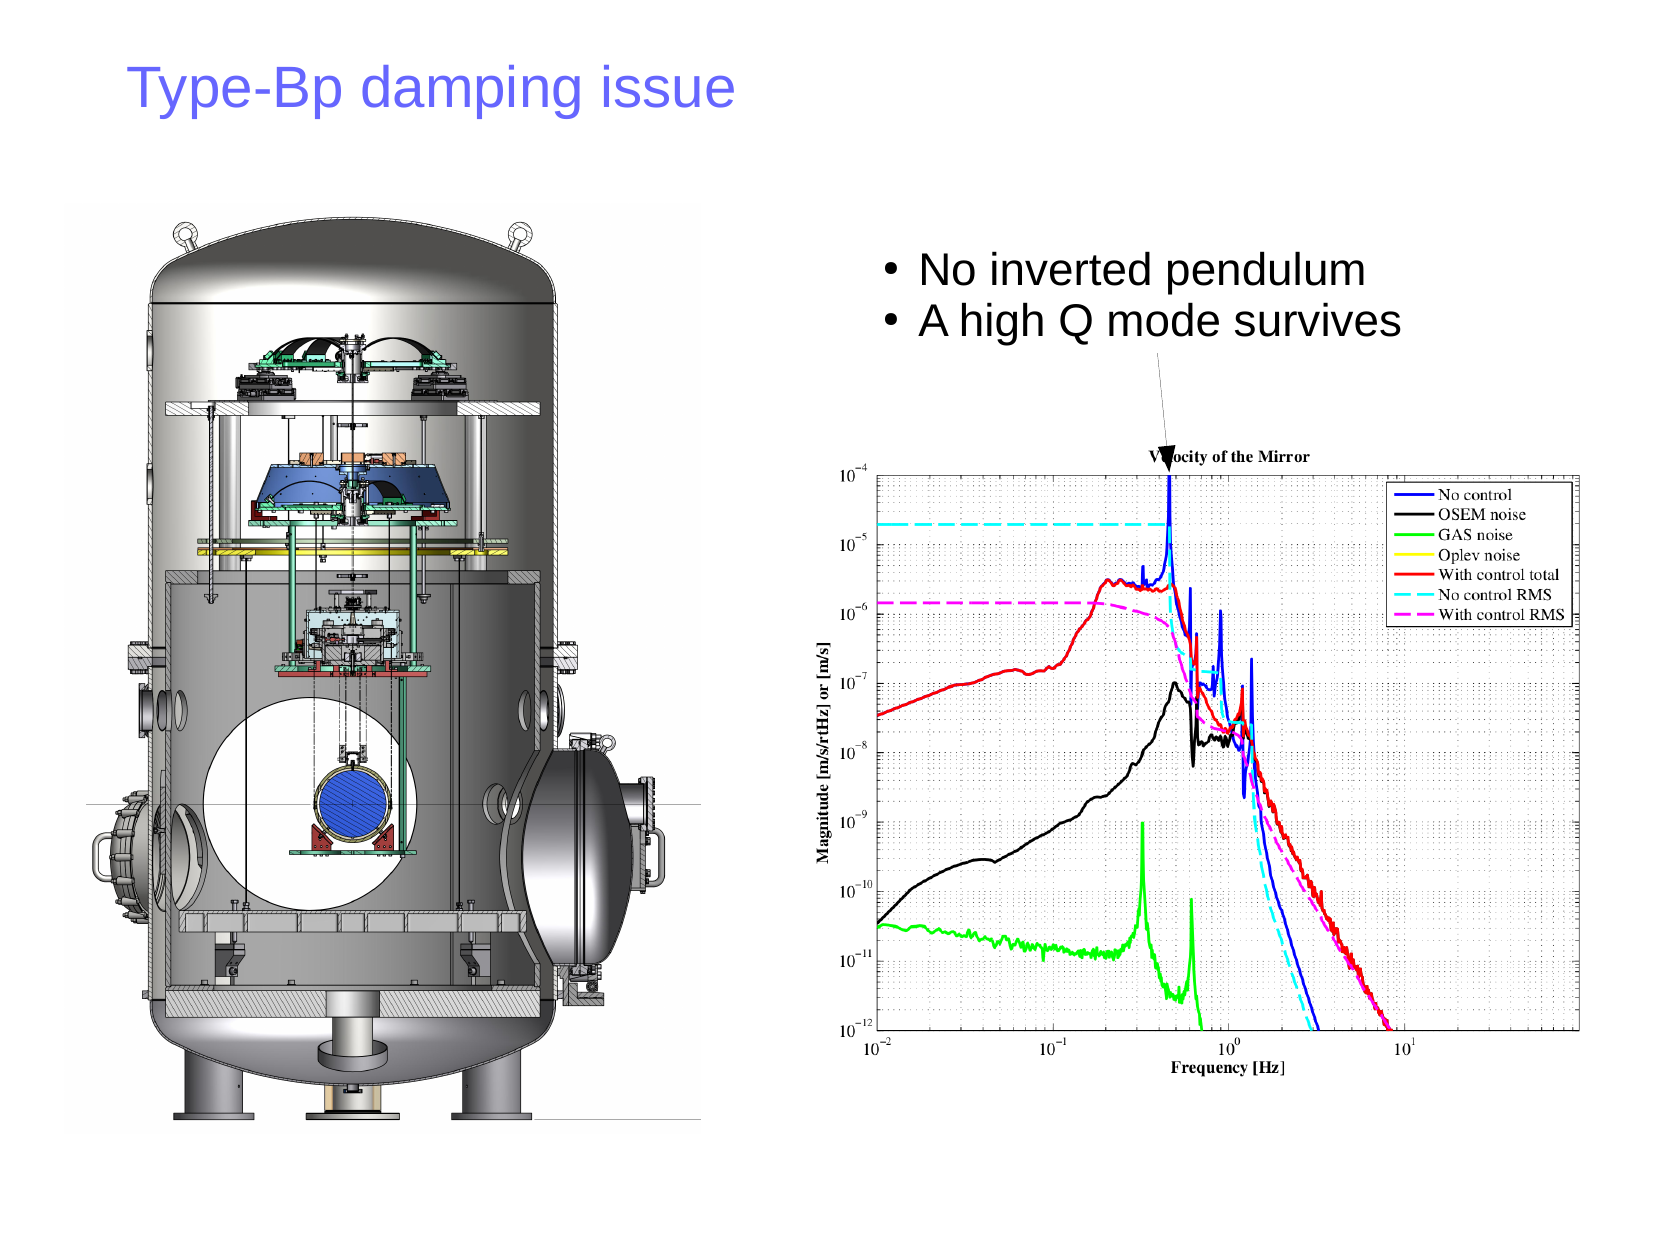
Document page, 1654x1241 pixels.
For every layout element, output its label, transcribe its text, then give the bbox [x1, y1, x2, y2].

text_box No inverted pendulum A high Q mode survives [868, 236, 1417, 354]
text_box Type-Bp damping issue [112, 47, 753, 128]
picture [64, 203, 701, 1134]
picture [814, 448, 1583, 1086]
